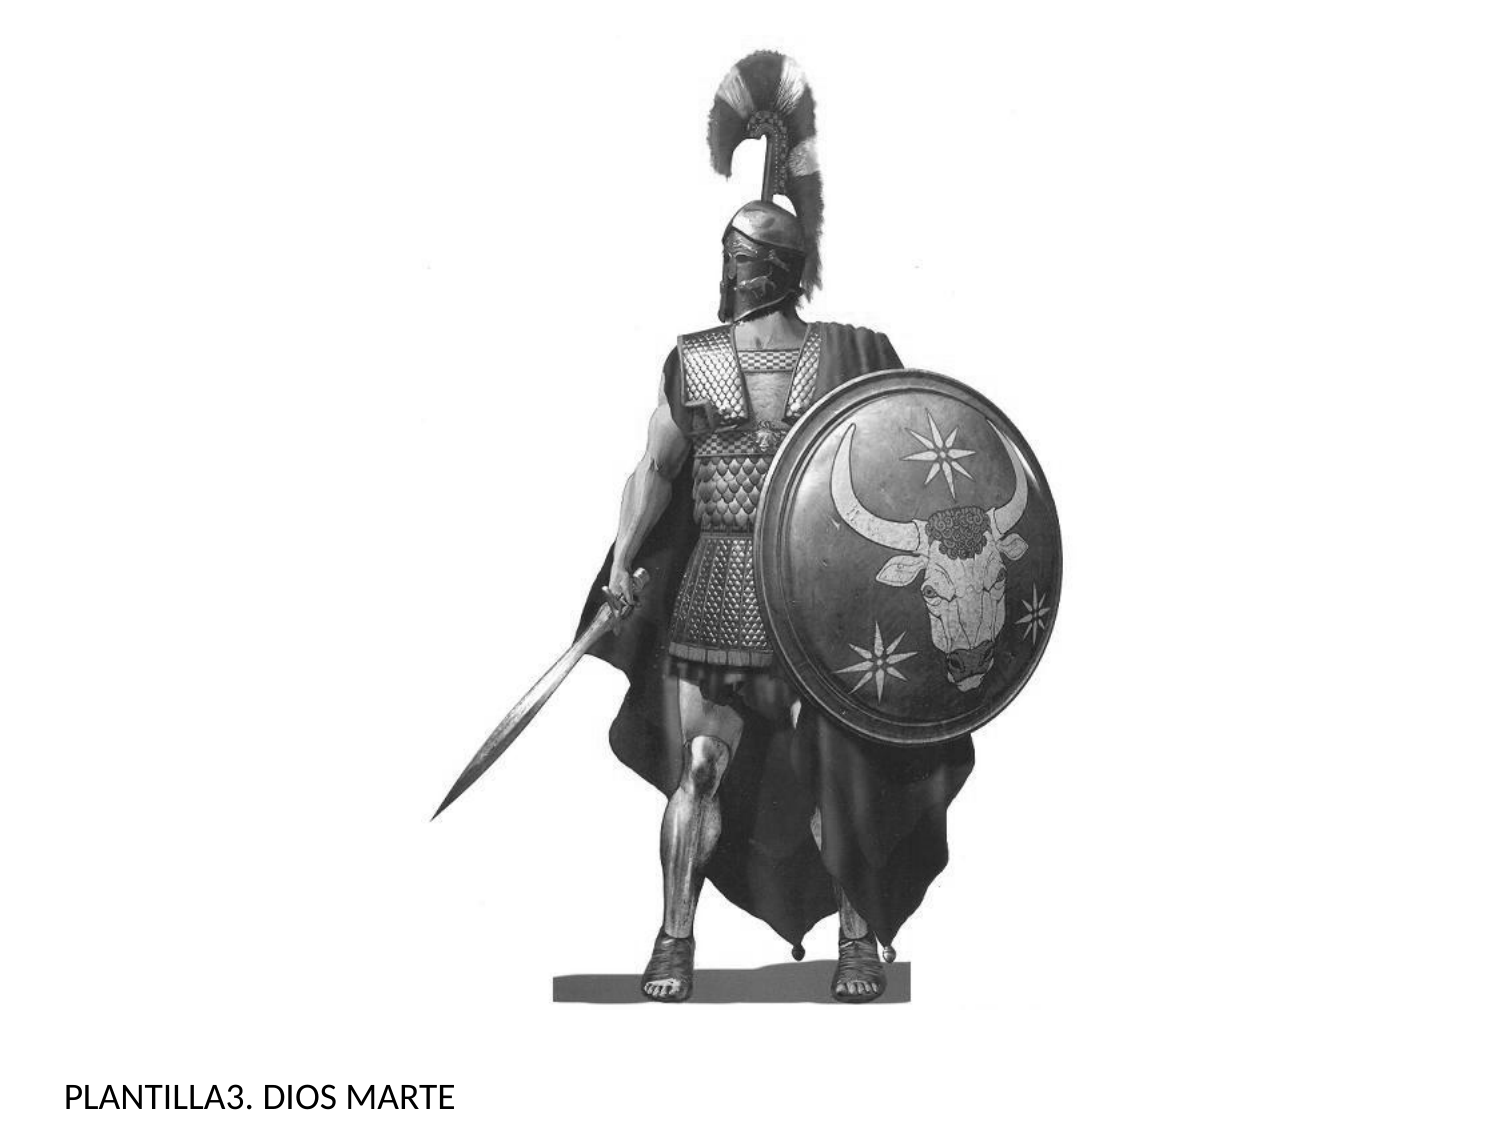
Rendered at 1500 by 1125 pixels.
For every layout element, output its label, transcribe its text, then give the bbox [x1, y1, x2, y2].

text_box PLANTILLA3. DIOS MARTE [49, 1064, 471, 1125]
picture [421, 35, 1079, 1010]
